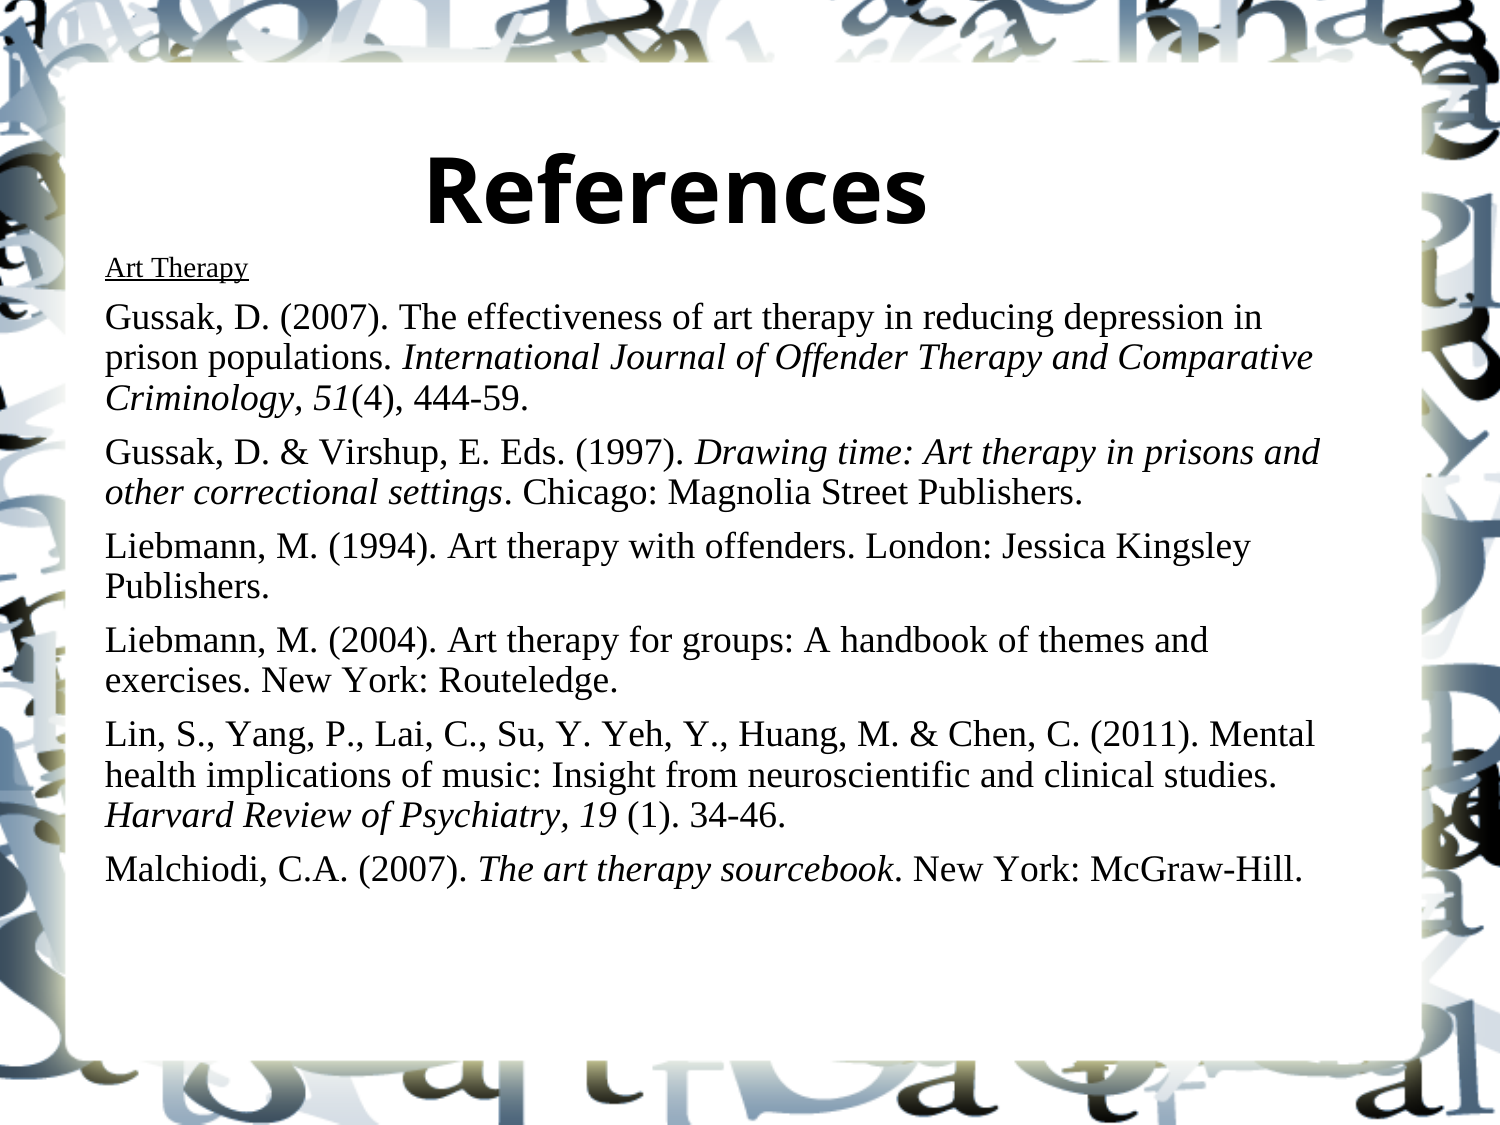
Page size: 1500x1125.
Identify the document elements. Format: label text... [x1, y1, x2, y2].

title References [112, 125, 1240, 245]
picture [0, 0, 1500, 1125]
list Art Therapy Gussak, D. (2007). The effectiveness of art therapy in reducing depression in prison populations. International Journal of Offender Therapy and Comparative Criminology, 51(4), 444-59. Gussak, D. & Virshup, E. Eds. (1997). Drawing time: Art therapy in prisons and other correctional settings. Chicago: Magnolia Street Publishers. Liebmann, M. (1994). Art therapy with offenders. London: Jessica Kingsley Publishers. Liebmann, M. (2004). Art therapy for groups: A handbook of themes and exercises. New York: Routeledge. Lin, S., Yang, P., Lai, C., Su, Y. Yeh, Y., Huang, M. & Chen, C. (2011). Mental health implications of music: Insight from neuroscientific and clinical studies. Harvard Review of Psychiatry, 19 (1). 34-46. Malchiodi, C.A. (2007). The art therapy sourcebook. New York: McGraw-Hill. [90, 245, 1353, 871]
